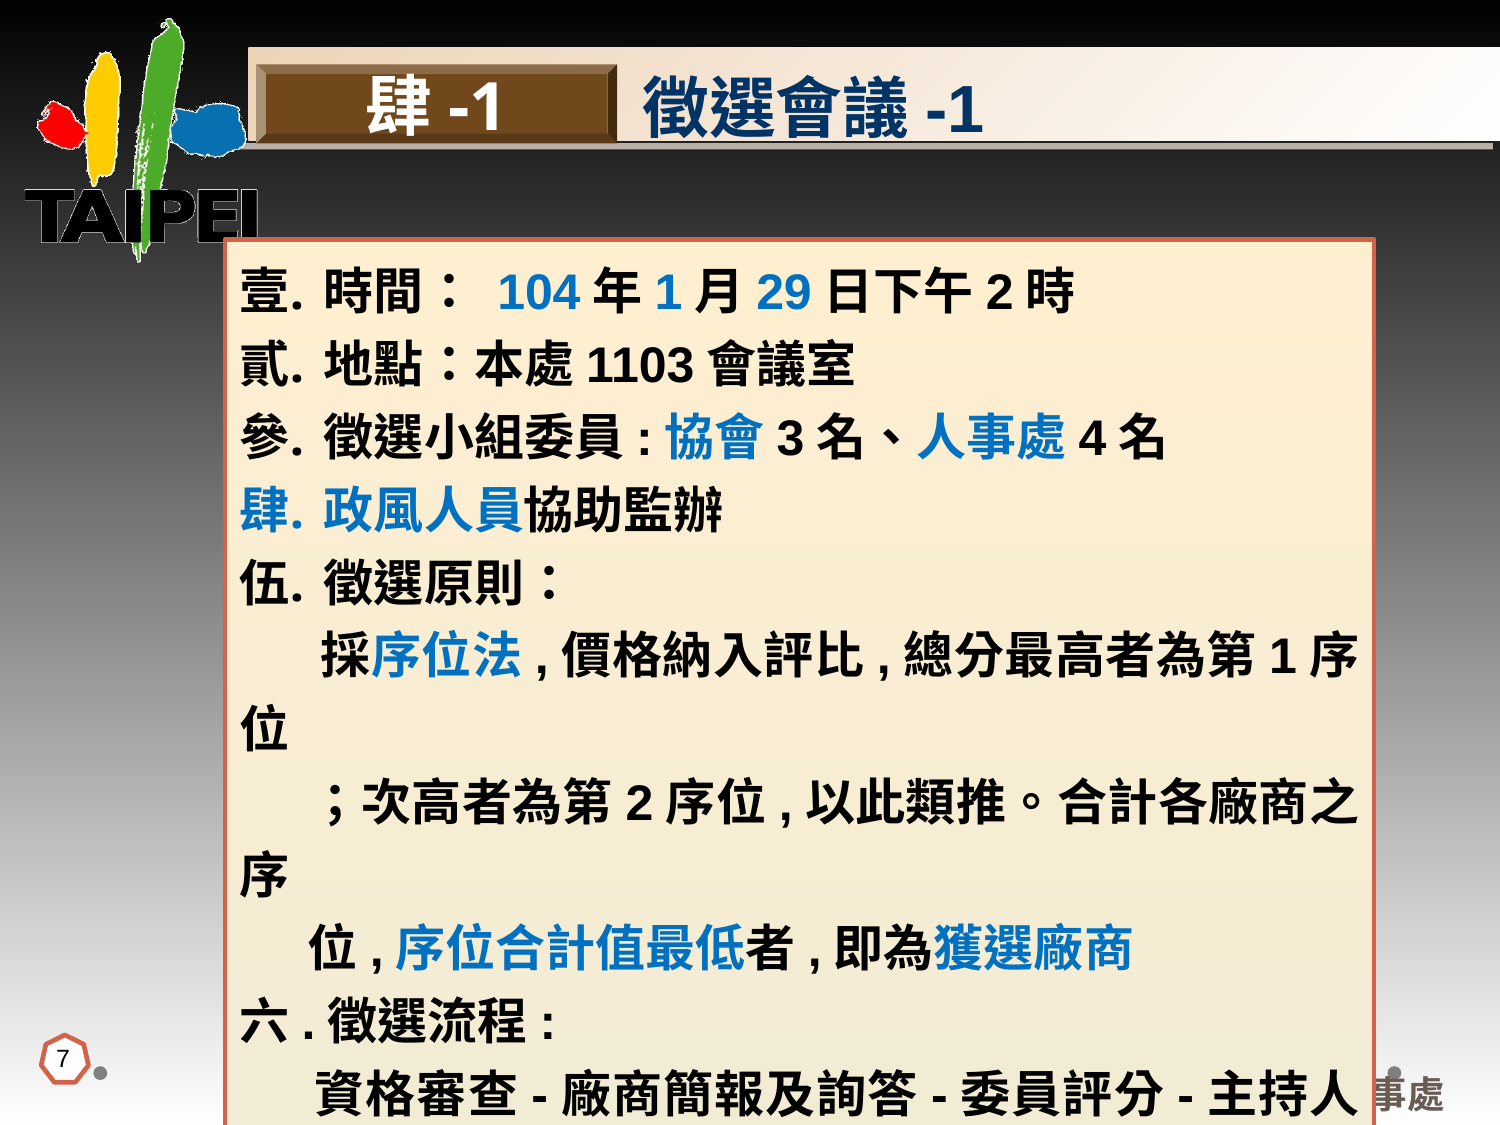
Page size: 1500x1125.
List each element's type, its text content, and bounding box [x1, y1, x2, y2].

text_box 肆-1 [373, 129, 390, 133]
text_box [248, 47, 627, 141]
text_box 7 [41, 1035, 77, 1080]
text_box [52, 1040, 89, 1083]
text_box 徵選會議-1 [627, 47, 1320, 160]
text_box 肆-1 [266, 75, 407, 133]
picture [0, 7, 316, 275]
text_box 肆-1 [392, 126, 407, 133]
text_box [1320, 47, 1500, 141]
text_box 肆-1 [414, 75, 607, 133]
text_box 臺北市政府人事處 [1375, 1012, 1460, 1124]
text_box 時間： 104年1月29日下午2時 地點：本處1103會議室 徵選小組委員:協會3名、人事處4名 政風人員協助監辦 徵選原則： 採序位法,價格納入評比,總分最高者為第1序位 ；次高者為第2序位,以此類推。合計各廠商之序 位,序位合計值最低者,即為獲選廠商 六.徵選流程: 資格審查-廠商簡報及詢答-委員評分-主持人宣 布徵選結果 [224, 239, 1375, 1125]
